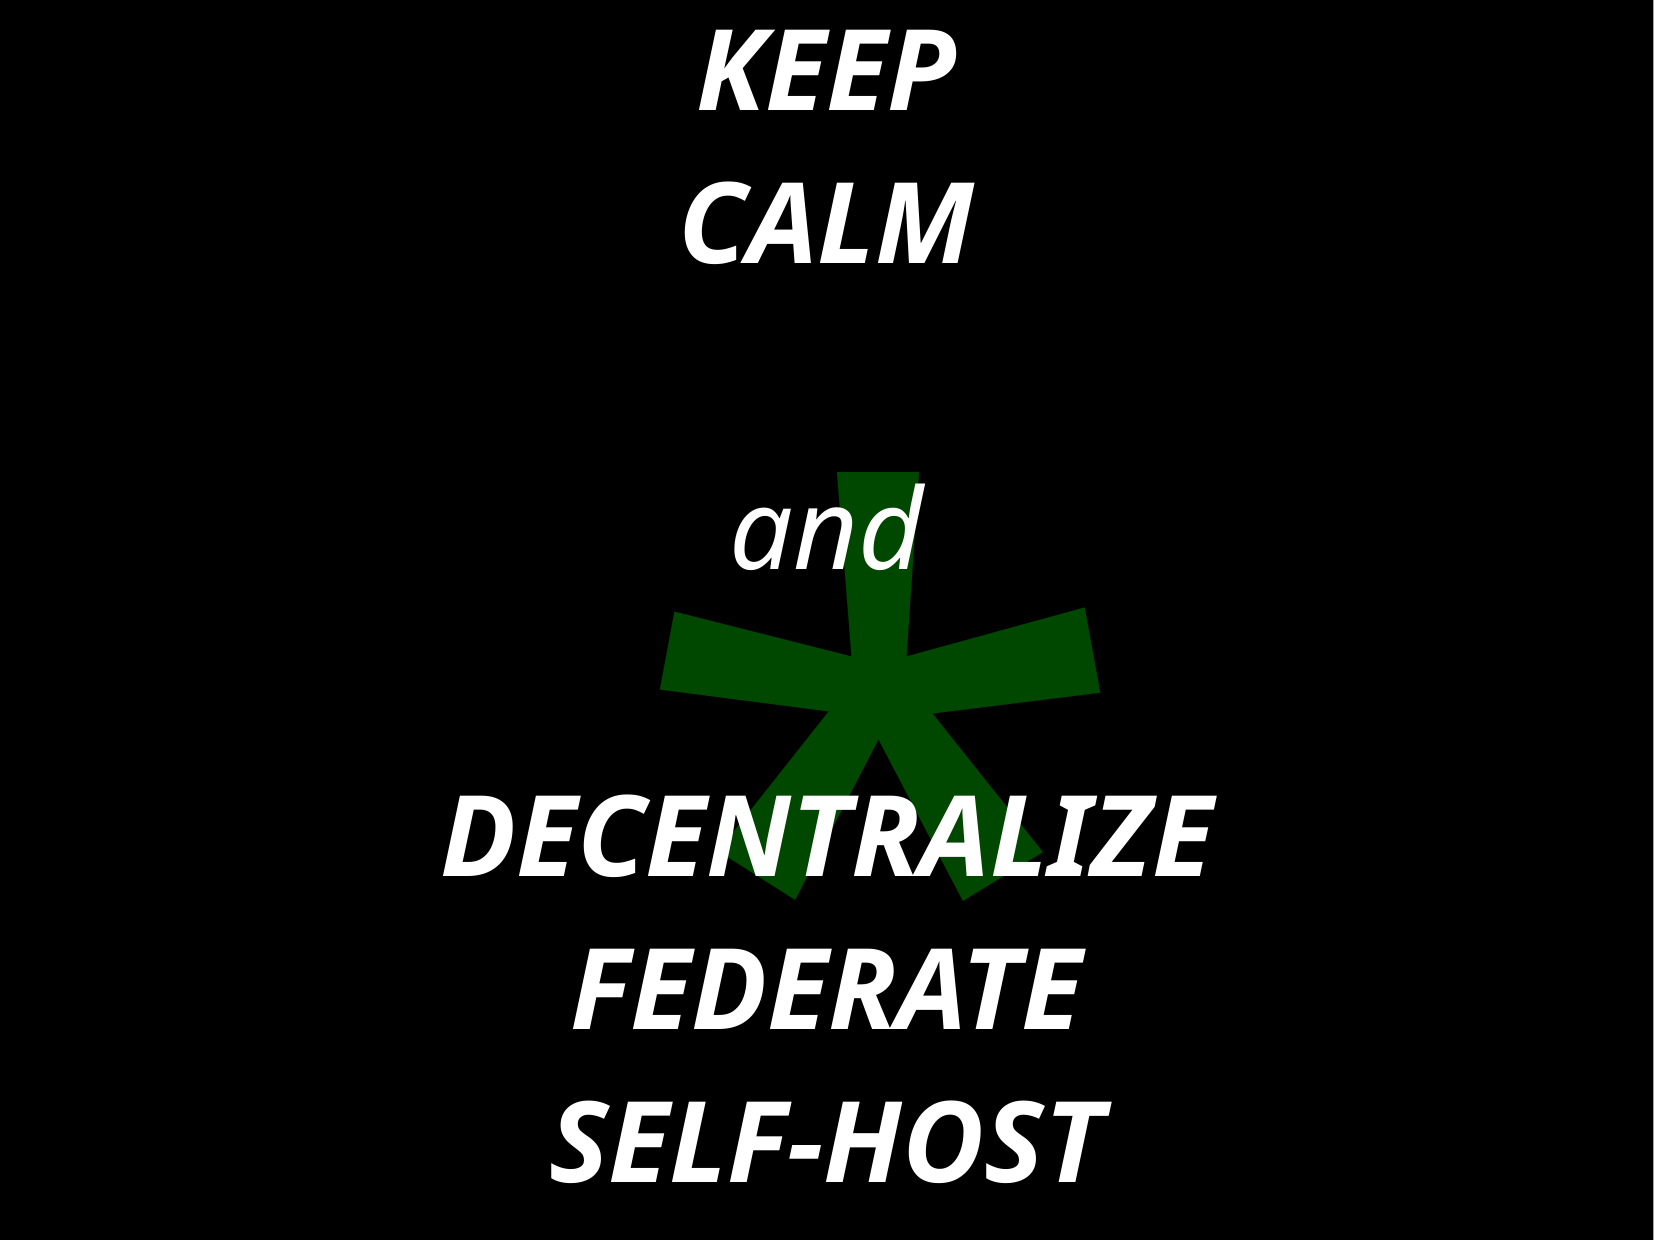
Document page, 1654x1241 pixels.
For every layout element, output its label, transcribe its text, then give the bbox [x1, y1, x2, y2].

title KEEP CALM and DECENTRALIZE FEDERATE SELF-HOST [78, 12, 1575, 1193]
